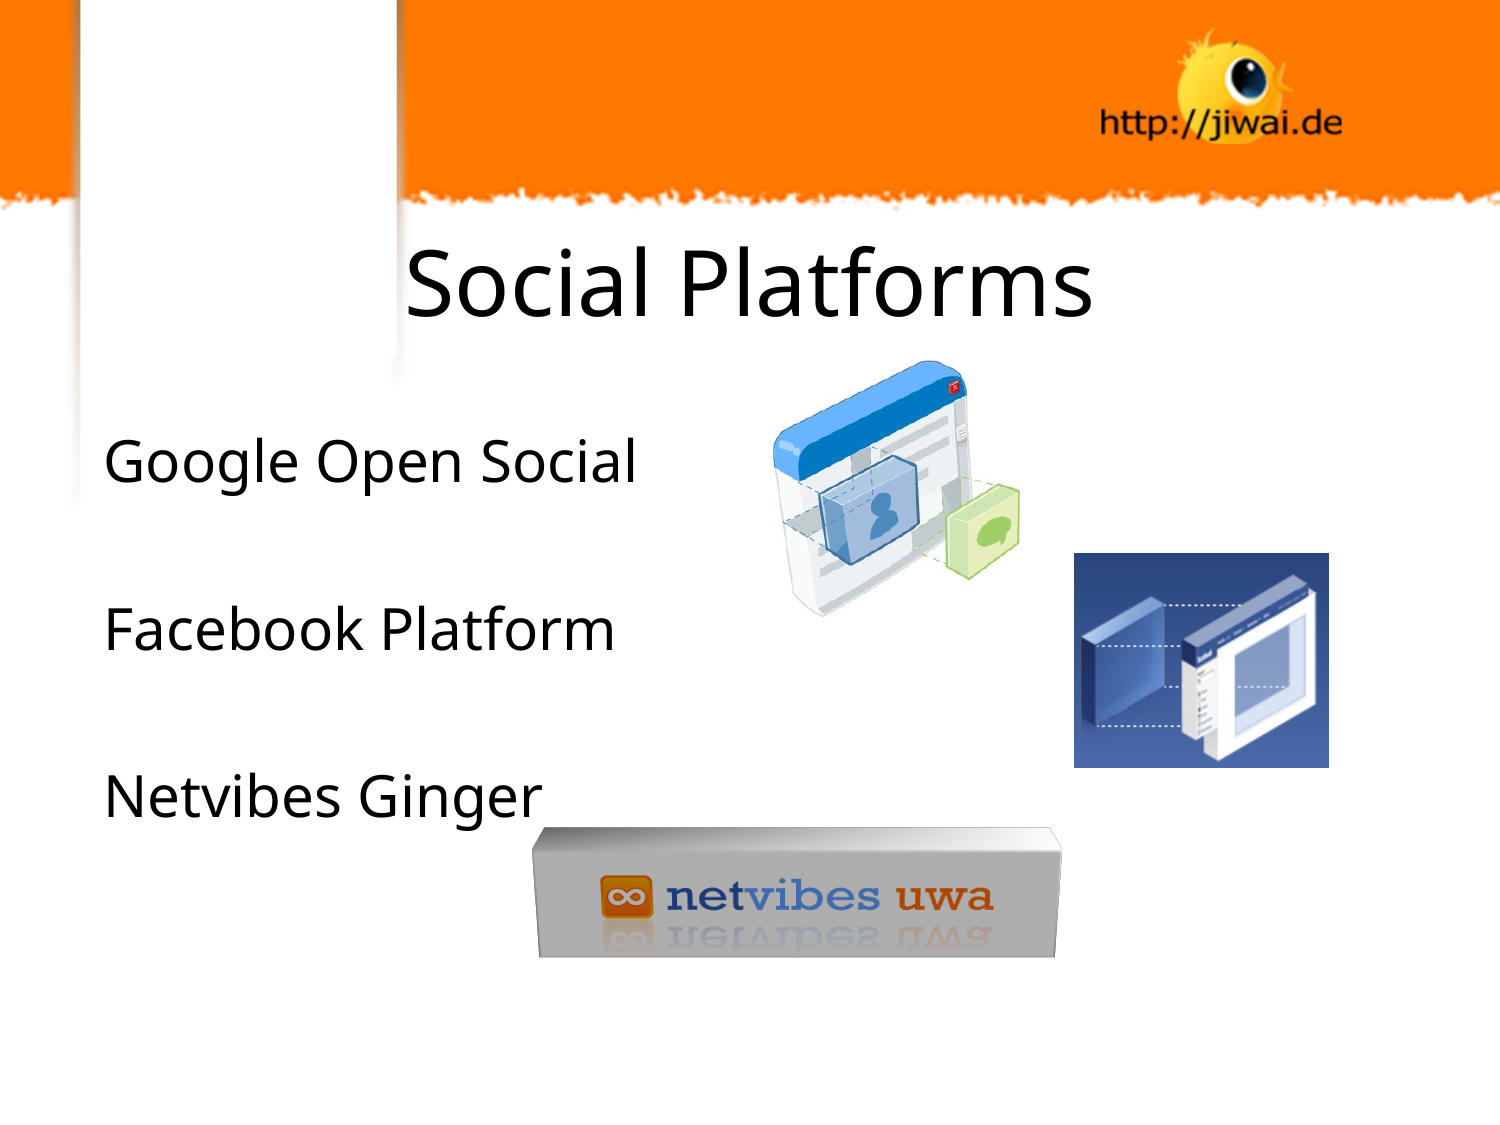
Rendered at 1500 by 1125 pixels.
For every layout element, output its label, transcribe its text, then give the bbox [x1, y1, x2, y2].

picture [0, 0, 1500, 1125]
list Google Open Social Facebook Platform Netvibes Ginger [88, 412, 1439, 1034]
title Social Platforms [75, 210, 1426, 399]
